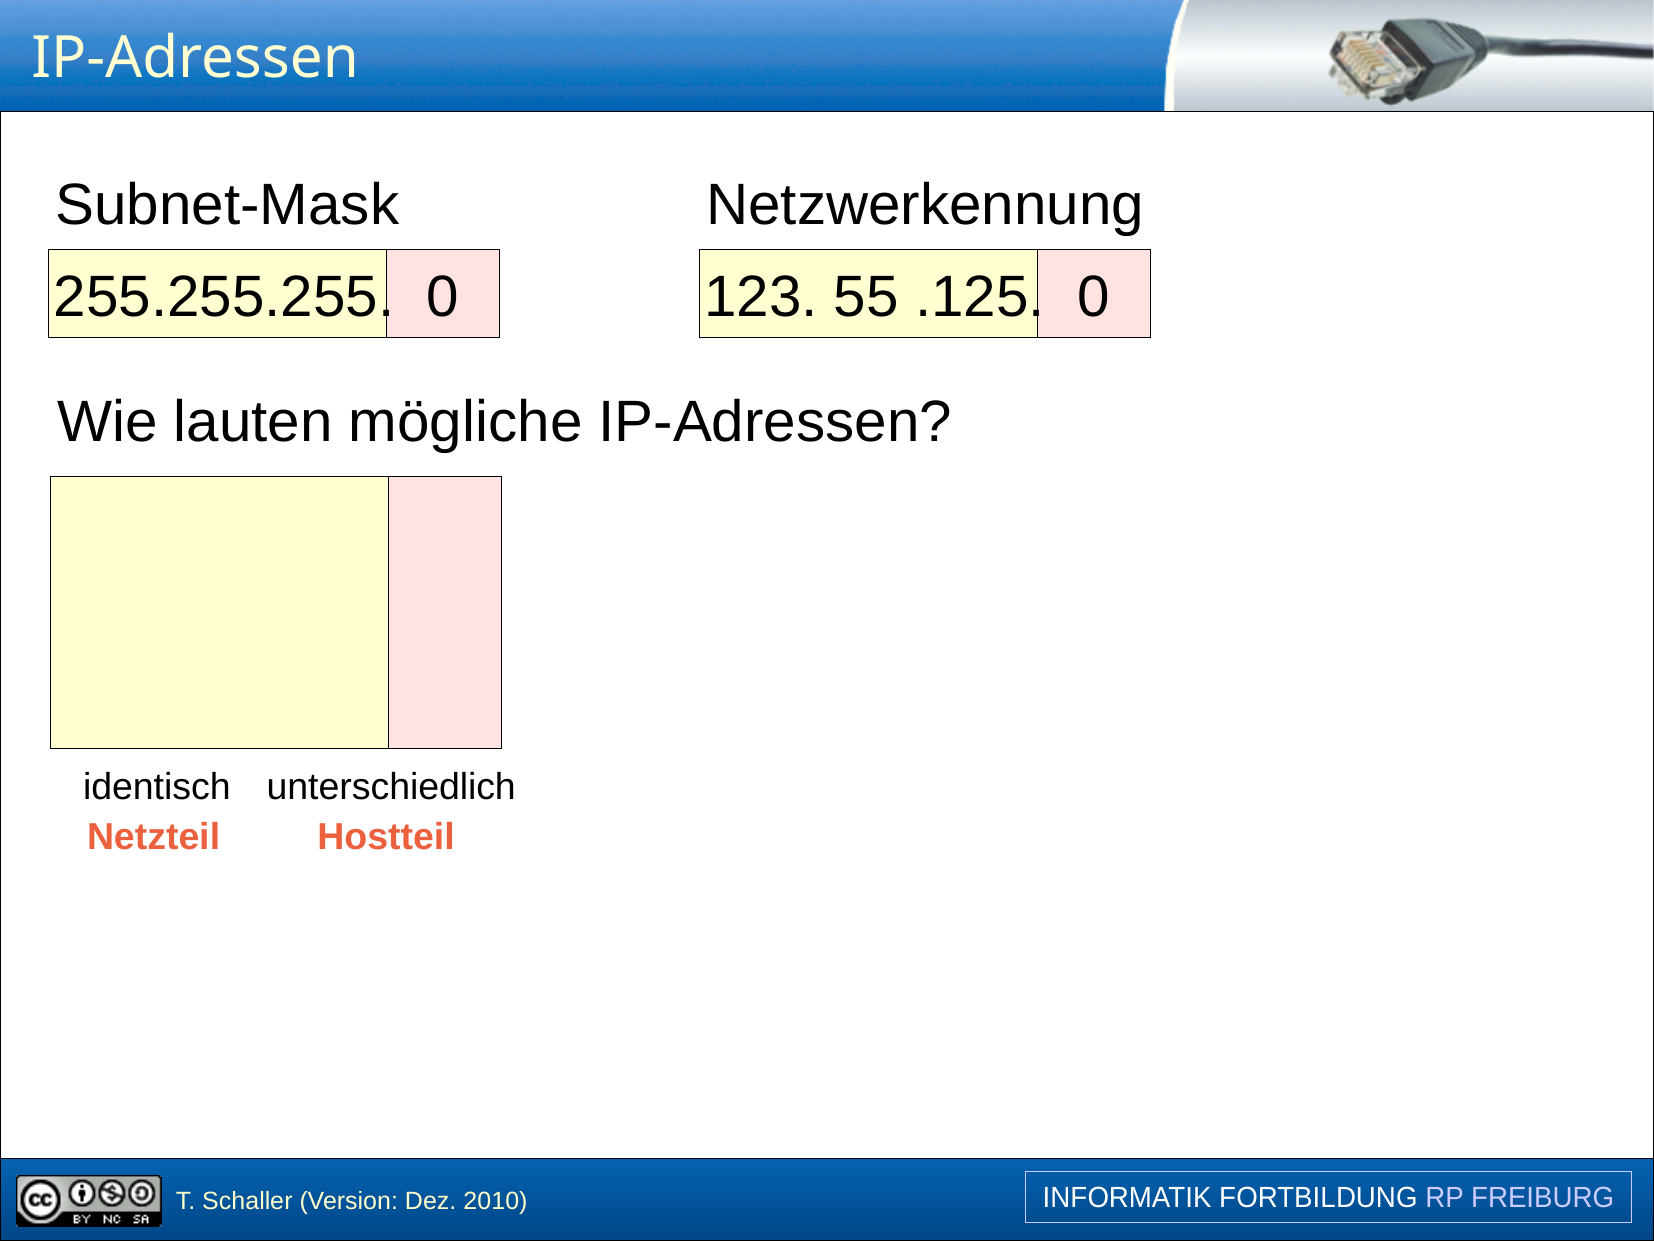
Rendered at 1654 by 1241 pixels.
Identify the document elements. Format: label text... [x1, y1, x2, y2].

title IP-Adressen [31, 16, 1151, 94]
text_box [50, 476, 57, 749]
text_box [48, 249, 500, 255]
text_box [699, 249, 1151, 255]
text_box identisch [68, 757, 246, 815]
text_box 255.255.255. 0 [39, 255, 508, 336]
list Wie lauten mögliche IP-Adressen? [57, 388, 1605, 1130]
text_box Netzwerkennung [691, 164, 1160, 244]
text_box Subnet-Mask [40, 164, 415, 244]
text_box 123. 55 .125. 0 [689, 255, 1158, 336]
text_box unterschiedlich [251, 757, 531, 815]
picture [0, 0, 1654, 111]
text_box Hostteil [302, 808, 470, 867]
text_box Netzteil [72, 808, 236, 867]
picture [16, 1175, 162, 1227]
